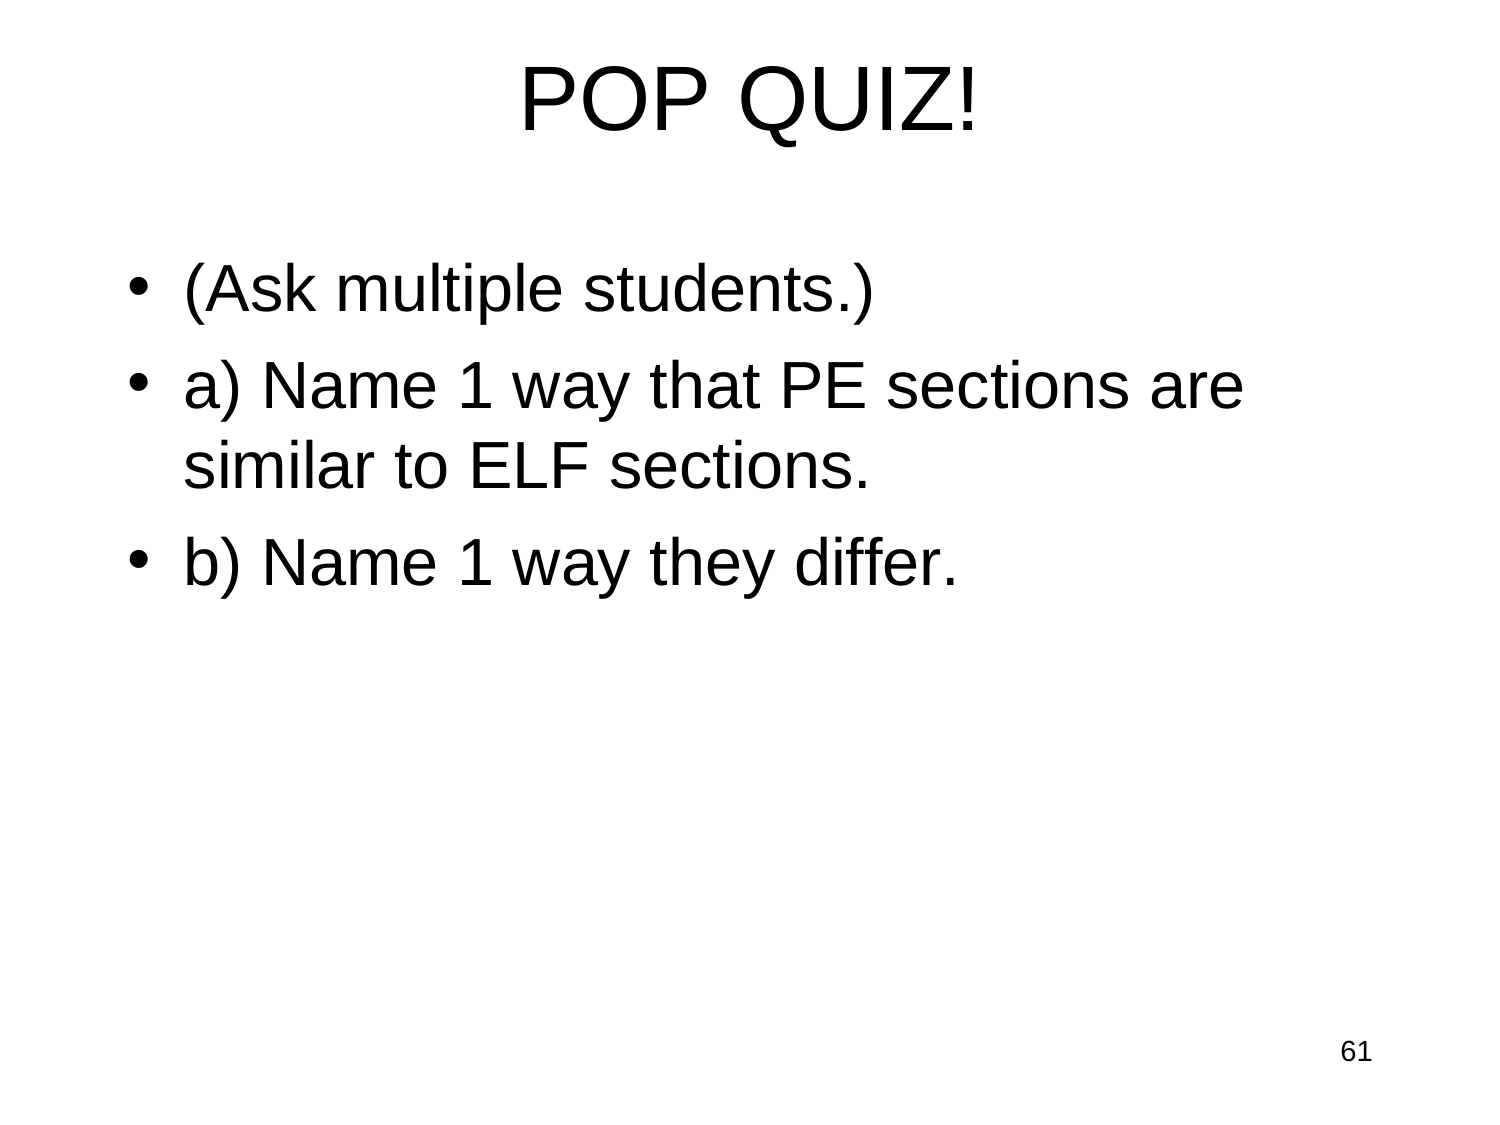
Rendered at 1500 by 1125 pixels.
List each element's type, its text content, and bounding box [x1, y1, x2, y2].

list (Ask multiple students.) a) Name 1 way that PE sections are similar to ELF sections. b) Name 1 way they differ. [112, 237, 1388, 1051]
title POP QUIZ! [0, 0, 1500, 188]
text_box <number> [1074, 1025, 1388, 1101]
